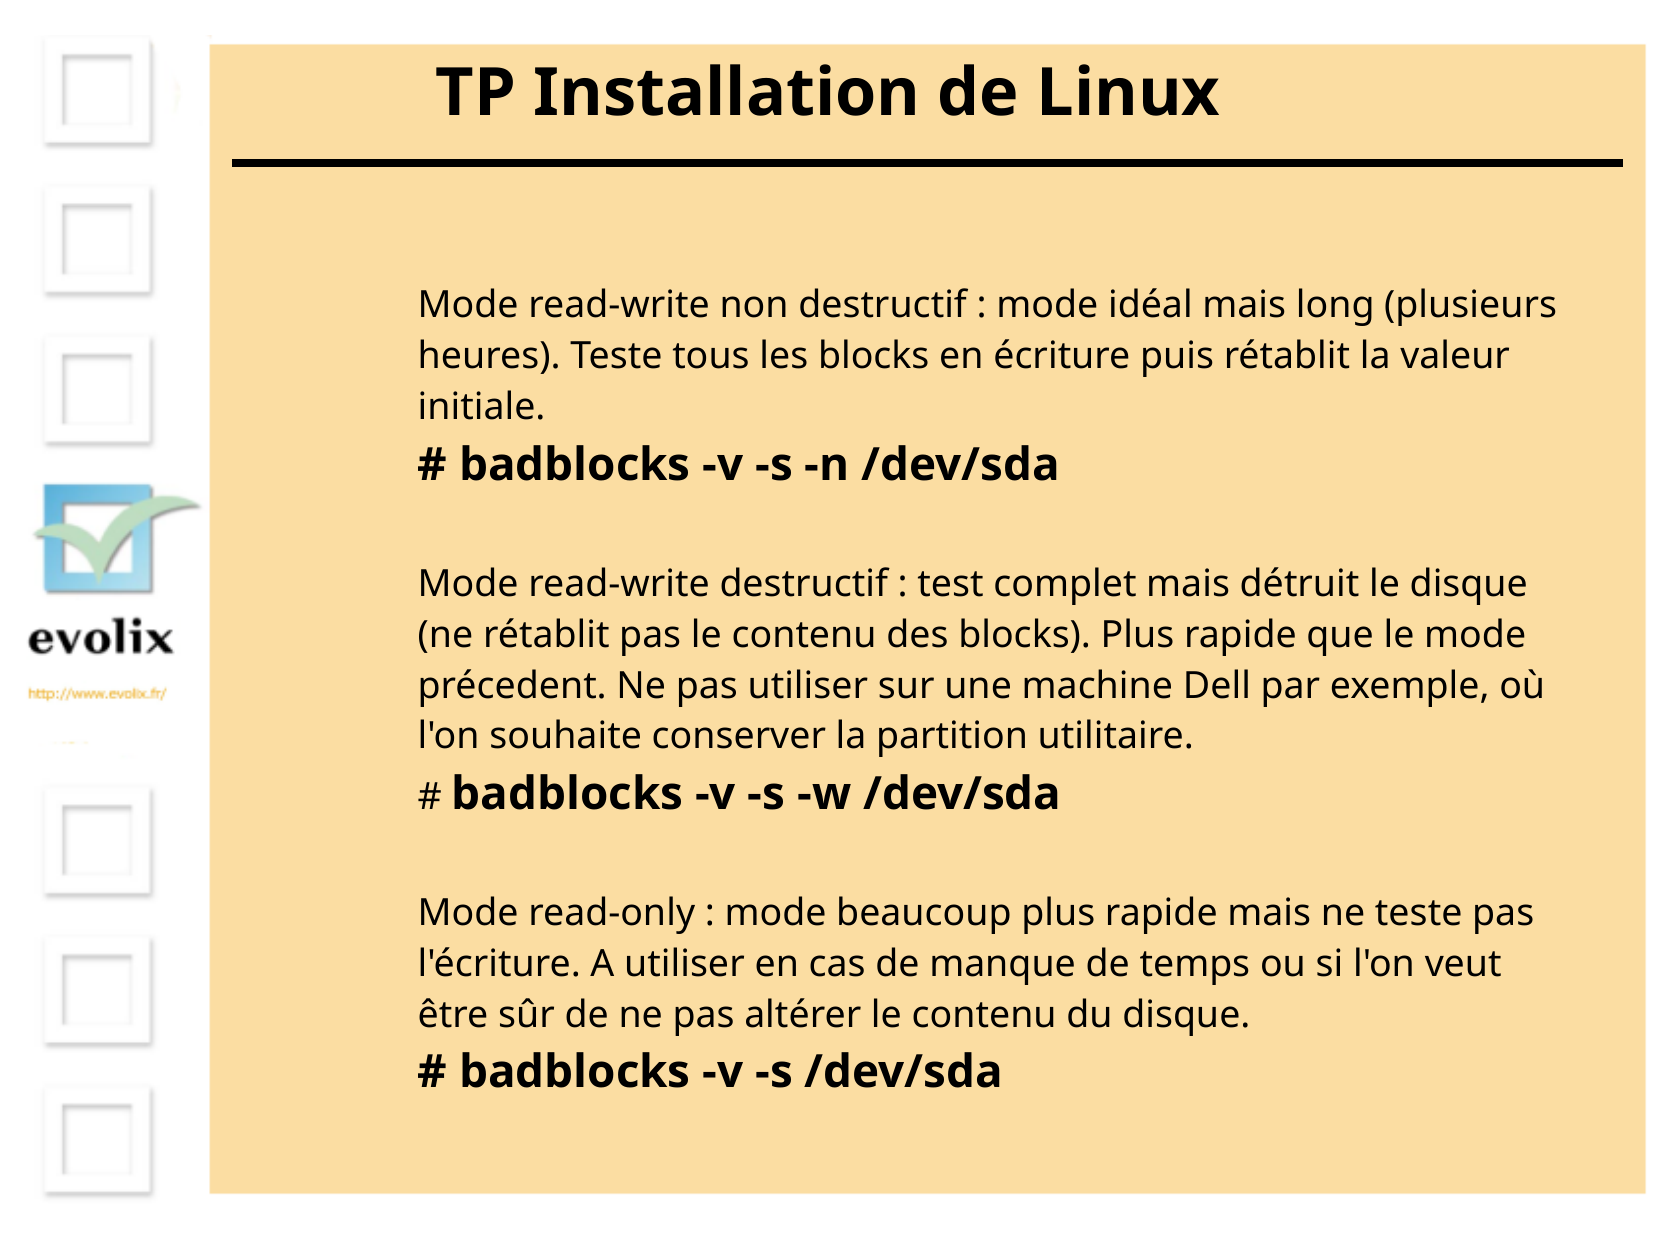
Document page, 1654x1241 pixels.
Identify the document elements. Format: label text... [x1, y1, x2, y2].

picture [0, 35, 1654, 1204]
subtitle Mode read-write non destructif : mode idéal mais long (plusieurs heures). Teste tous les blocks en écriture puis rétablit la valeur initiale. # badblocks -v -s -n /dev/sda Mode read-write destructif : test complet mais détruit le disque (ne rétablit pas le contenu des blocks). Plus rapide que le mode précedent. Ne pas utiliser sur une machine Dell par exemple, où l'on souhaite conserver la partition utilitaire. # badblocks -v -s -w /dev/sda Mode read-only : mode beaucoup plus rapide mais ne teste pas l'écriture. A utiliser en cas de manque de temps ou si l'on veut être sûr de ne pas altérer le contenu du disque. # badblocks -v -s /dev/sda [342, 225, 1578, 1216]
title TP Installation de Linux [37, 35, 1619, 144]
